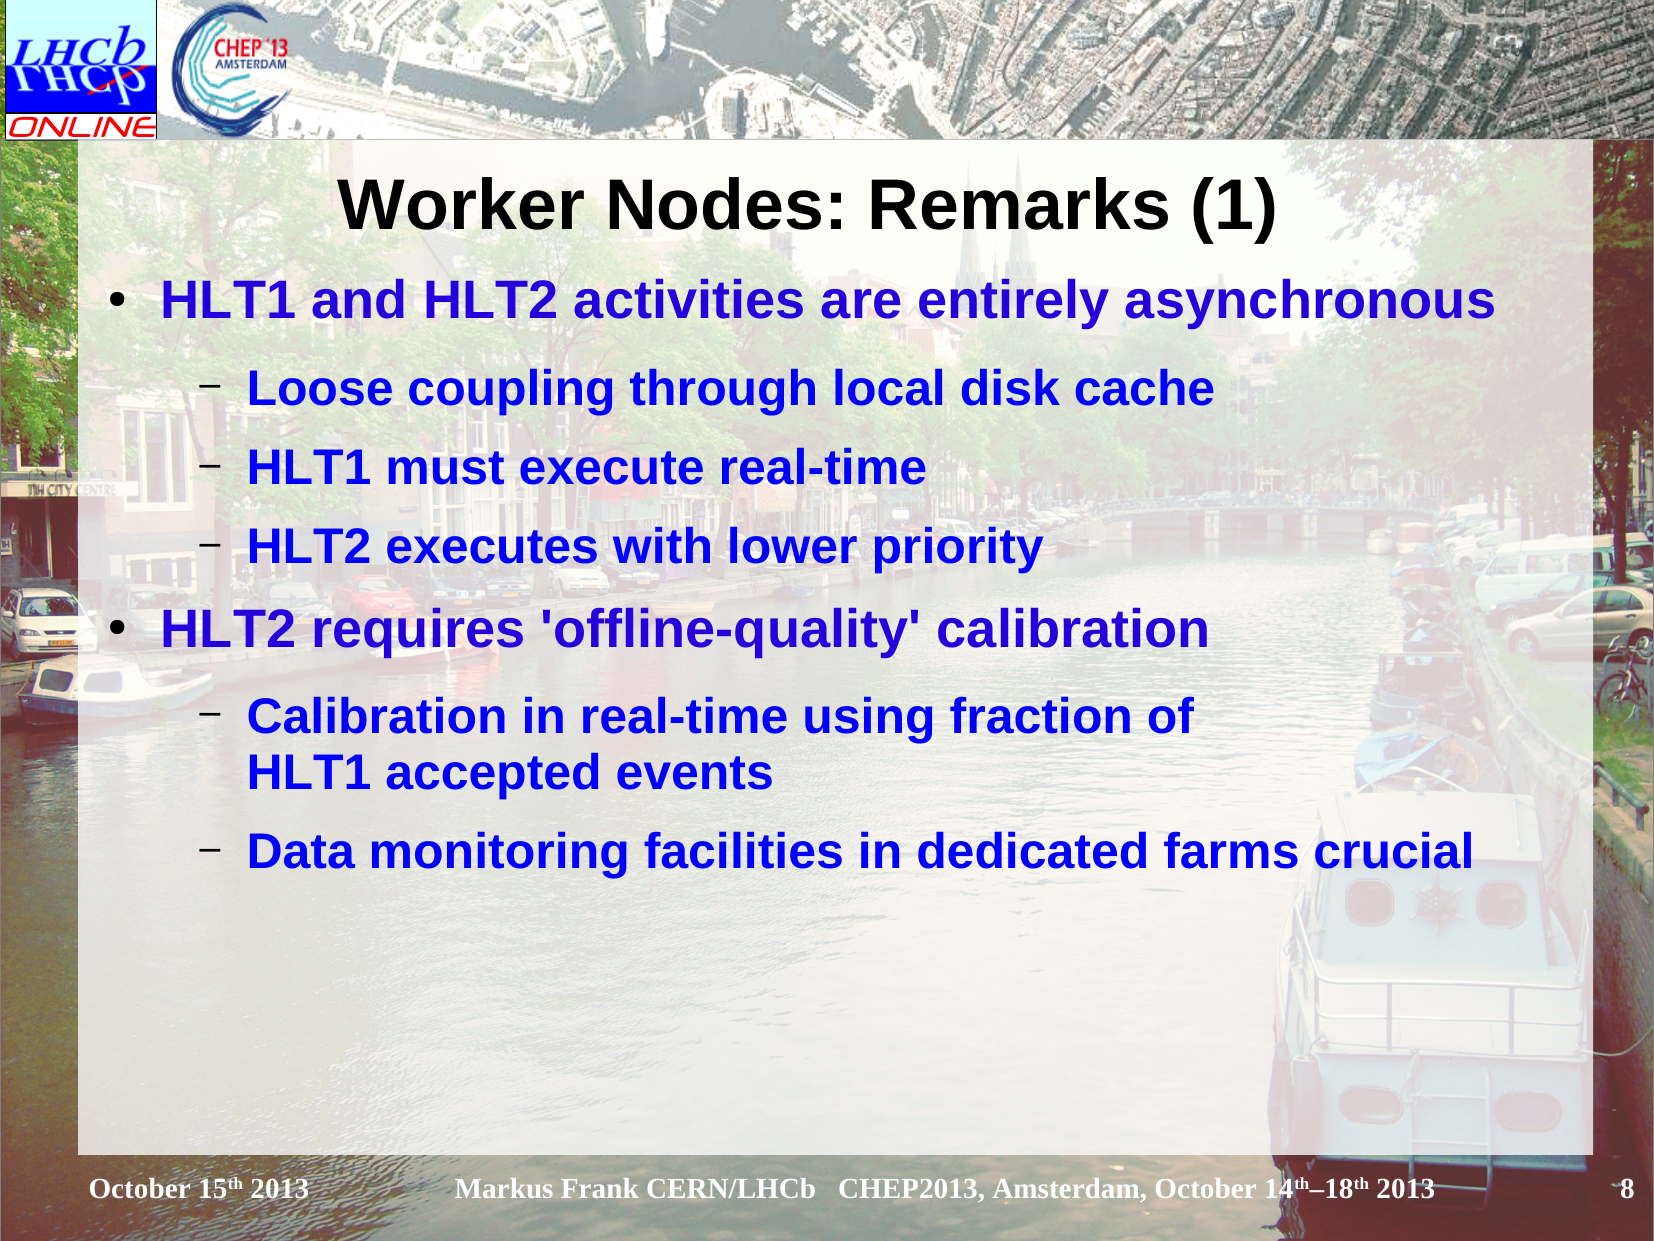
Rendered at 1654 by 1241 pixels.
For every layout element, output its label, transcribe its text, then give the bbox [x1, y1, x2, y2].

picture [6, 0, 156, 112]
picture [6, 114, 156, 139]
title Worker Nodes: Remarks (1) [82, 139, 1536, 271]
picture [0, 0, 5, 139]
list HLT1 and HLT2 activities are entirely asynchronous Loose coupling through local disk cache HLT1 must execute real-time HLT2 executes with lower priority HLT2 requires 'offline-quality' calibration Calibration in real-time using fraction of HLT1 accepted events Data monitoring facilities in dedicated farms crucial [90, 270, 1546, 990]
picture [157, 0, 1654, 139]
